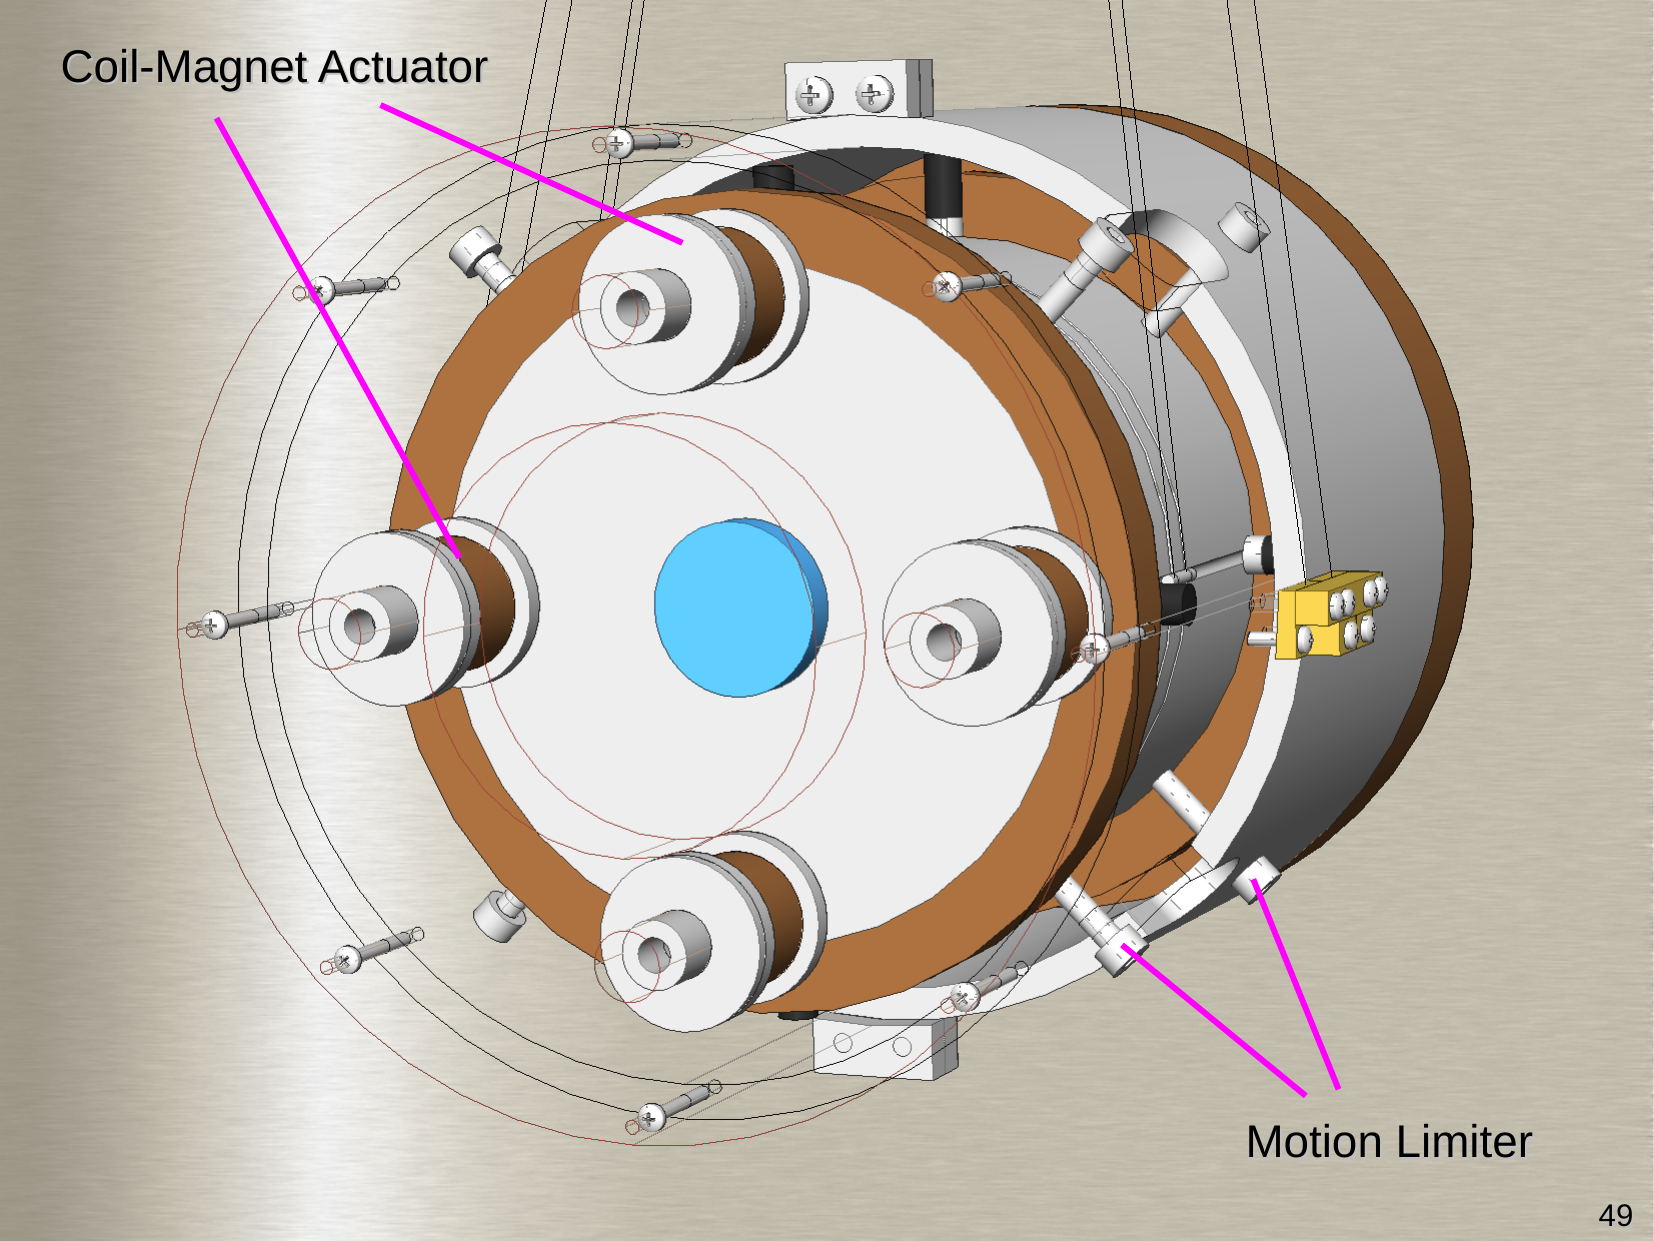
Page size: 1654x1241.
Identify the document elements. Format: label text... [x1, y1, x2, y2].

picture [0, 0, 1654, 1241]
text_box Coil-Magnet Actuator [45, 33, 504, 100]
text_box Motion Limiter [1230, 1108, 1549, 1176]
